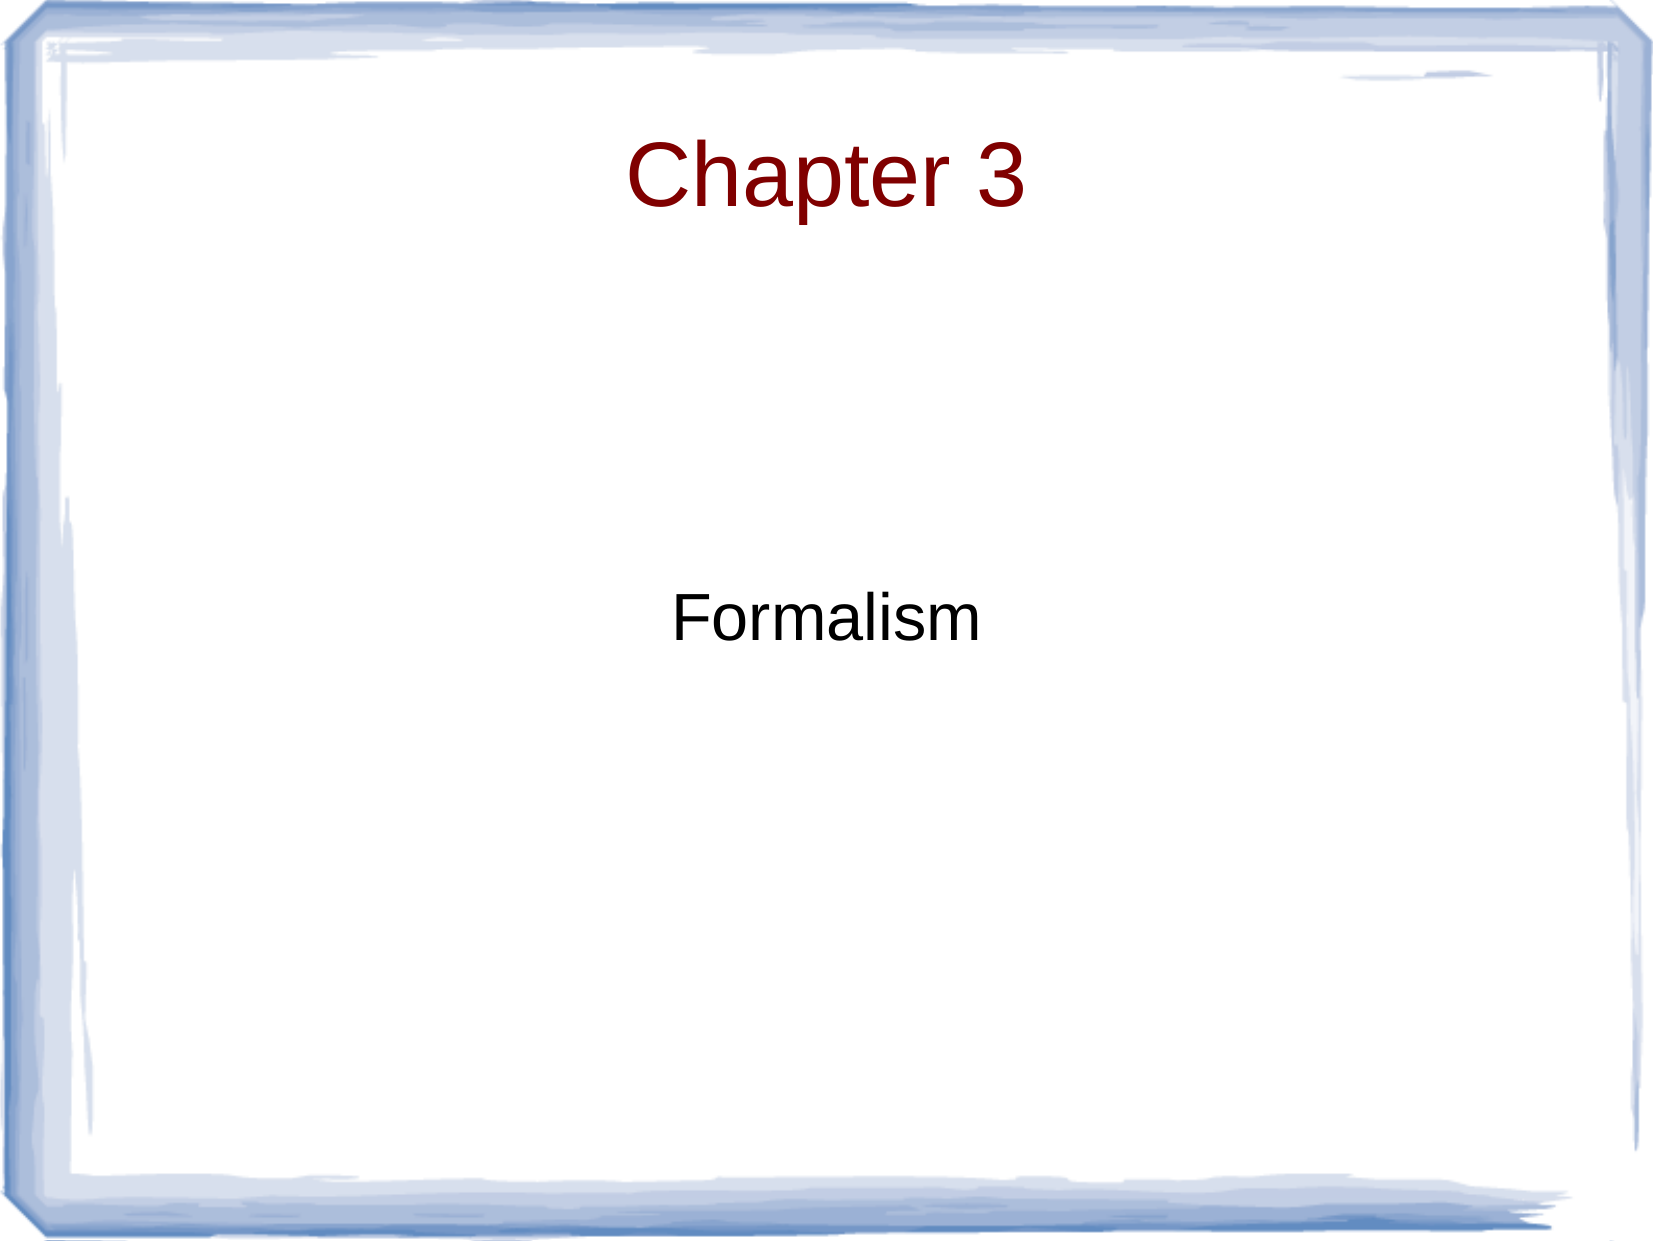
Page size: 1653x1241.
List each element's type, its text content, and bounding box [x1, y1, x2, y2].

picture [0, 0, 1653, 1241]
text_box Formalism [118, 88, 1536, 1144]
